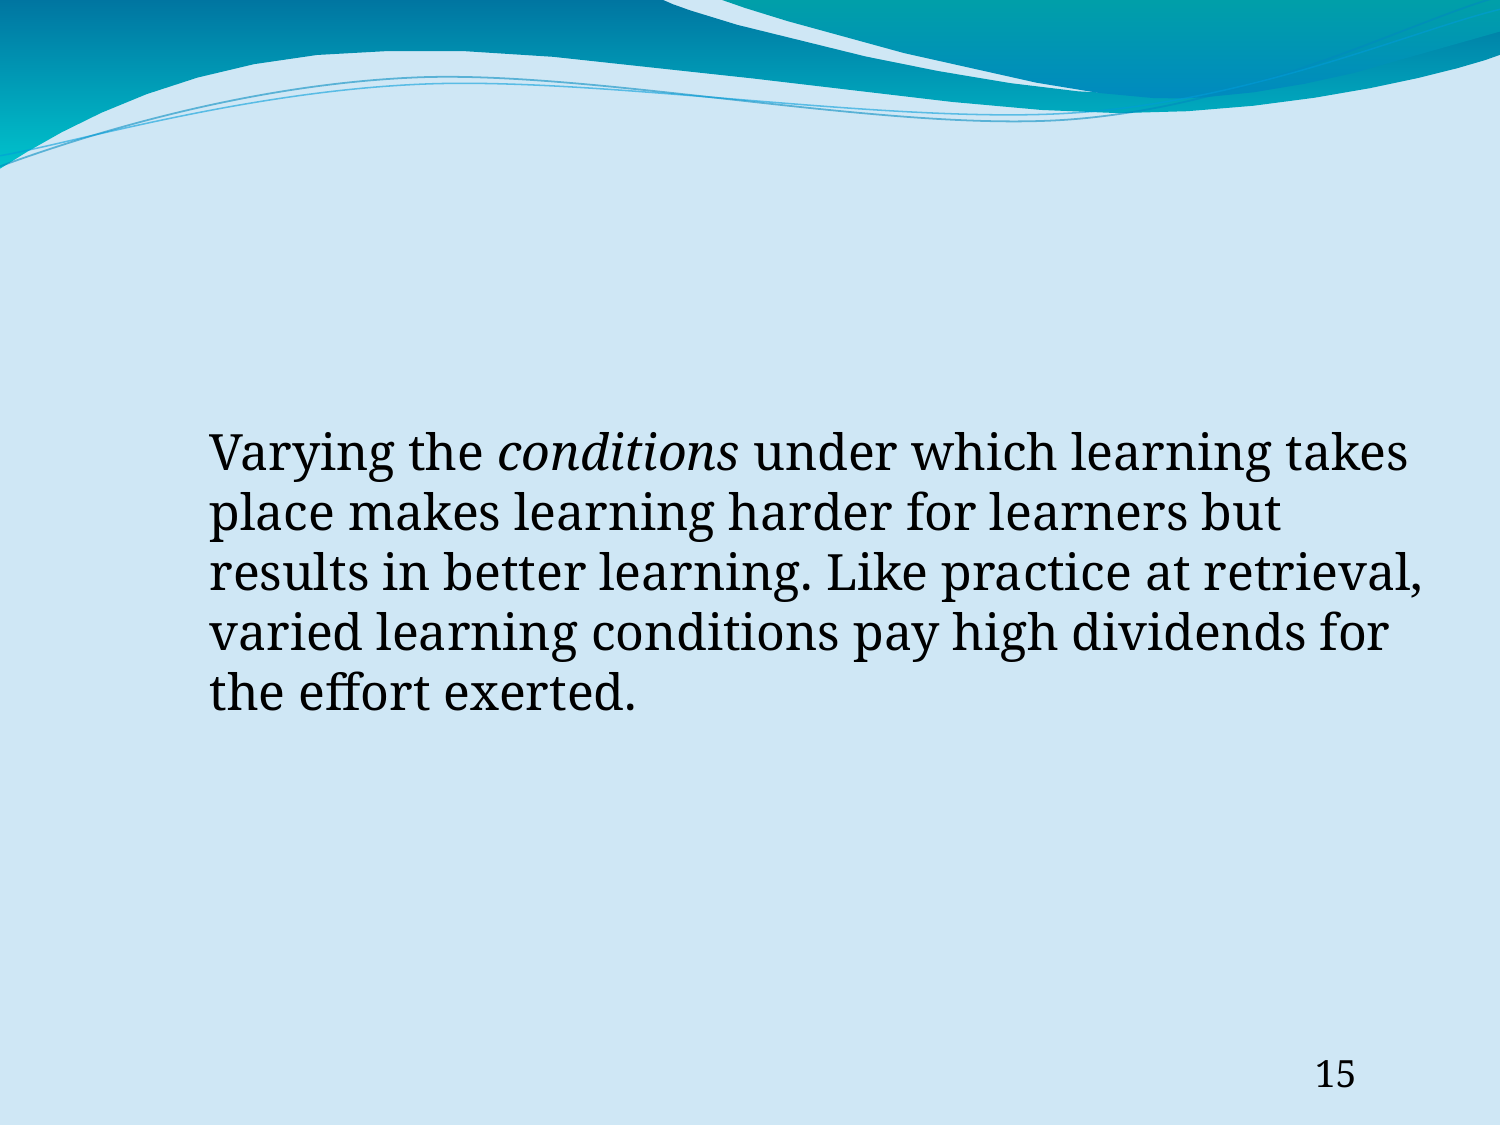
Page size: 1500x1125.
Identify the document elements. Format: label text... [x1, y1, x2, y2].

list Varying the conditions under which learning takes place makes learning harder for learners but results in better learning. Like practice at retrieval, varied learning conditions pay high dividends for the effort exerted. [89, 412, 1450, 1050]
slide_number <number> [1299, 1050, 1425, 1103]
